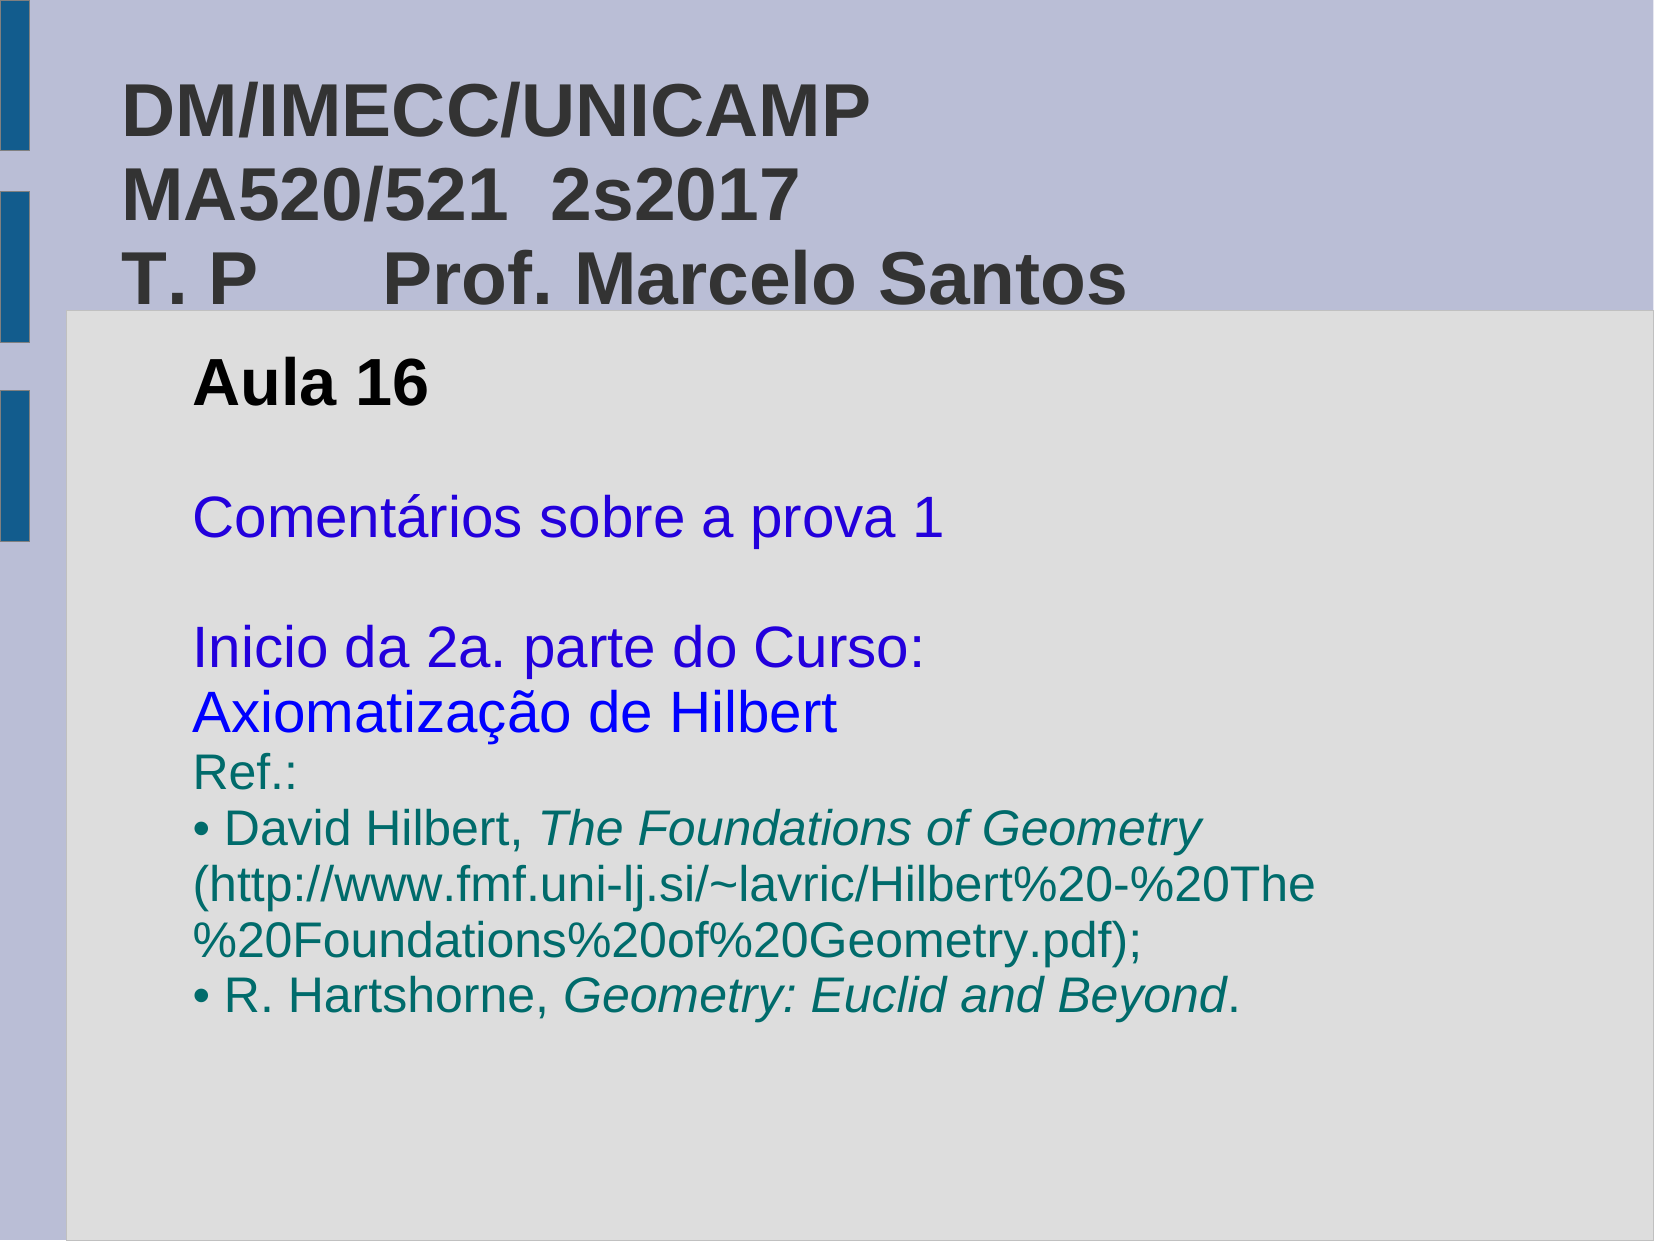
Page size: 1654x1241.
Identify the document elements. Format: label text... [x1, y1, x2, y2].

list Aula 16 Comentários sobre a prova 1 Inicio da 2a. parte do Curso: Axiomatização de Hilbert Ref.: • David Hilbert, The Foundations of Geometry (http://www.fmf.uni-lj.si/~lavric/Hilbert%20-%20The%20Foundations%20of%20Geometry.pdf); • R. Hartshorne, Geometry: Euclid and Beyond. [121, 344, 1561, 1241]
title DM/IMECC/UNICAMP MA520/521 2s2017 T. P Prof. Marcelo Santos [121, 68, 1534, 321]
